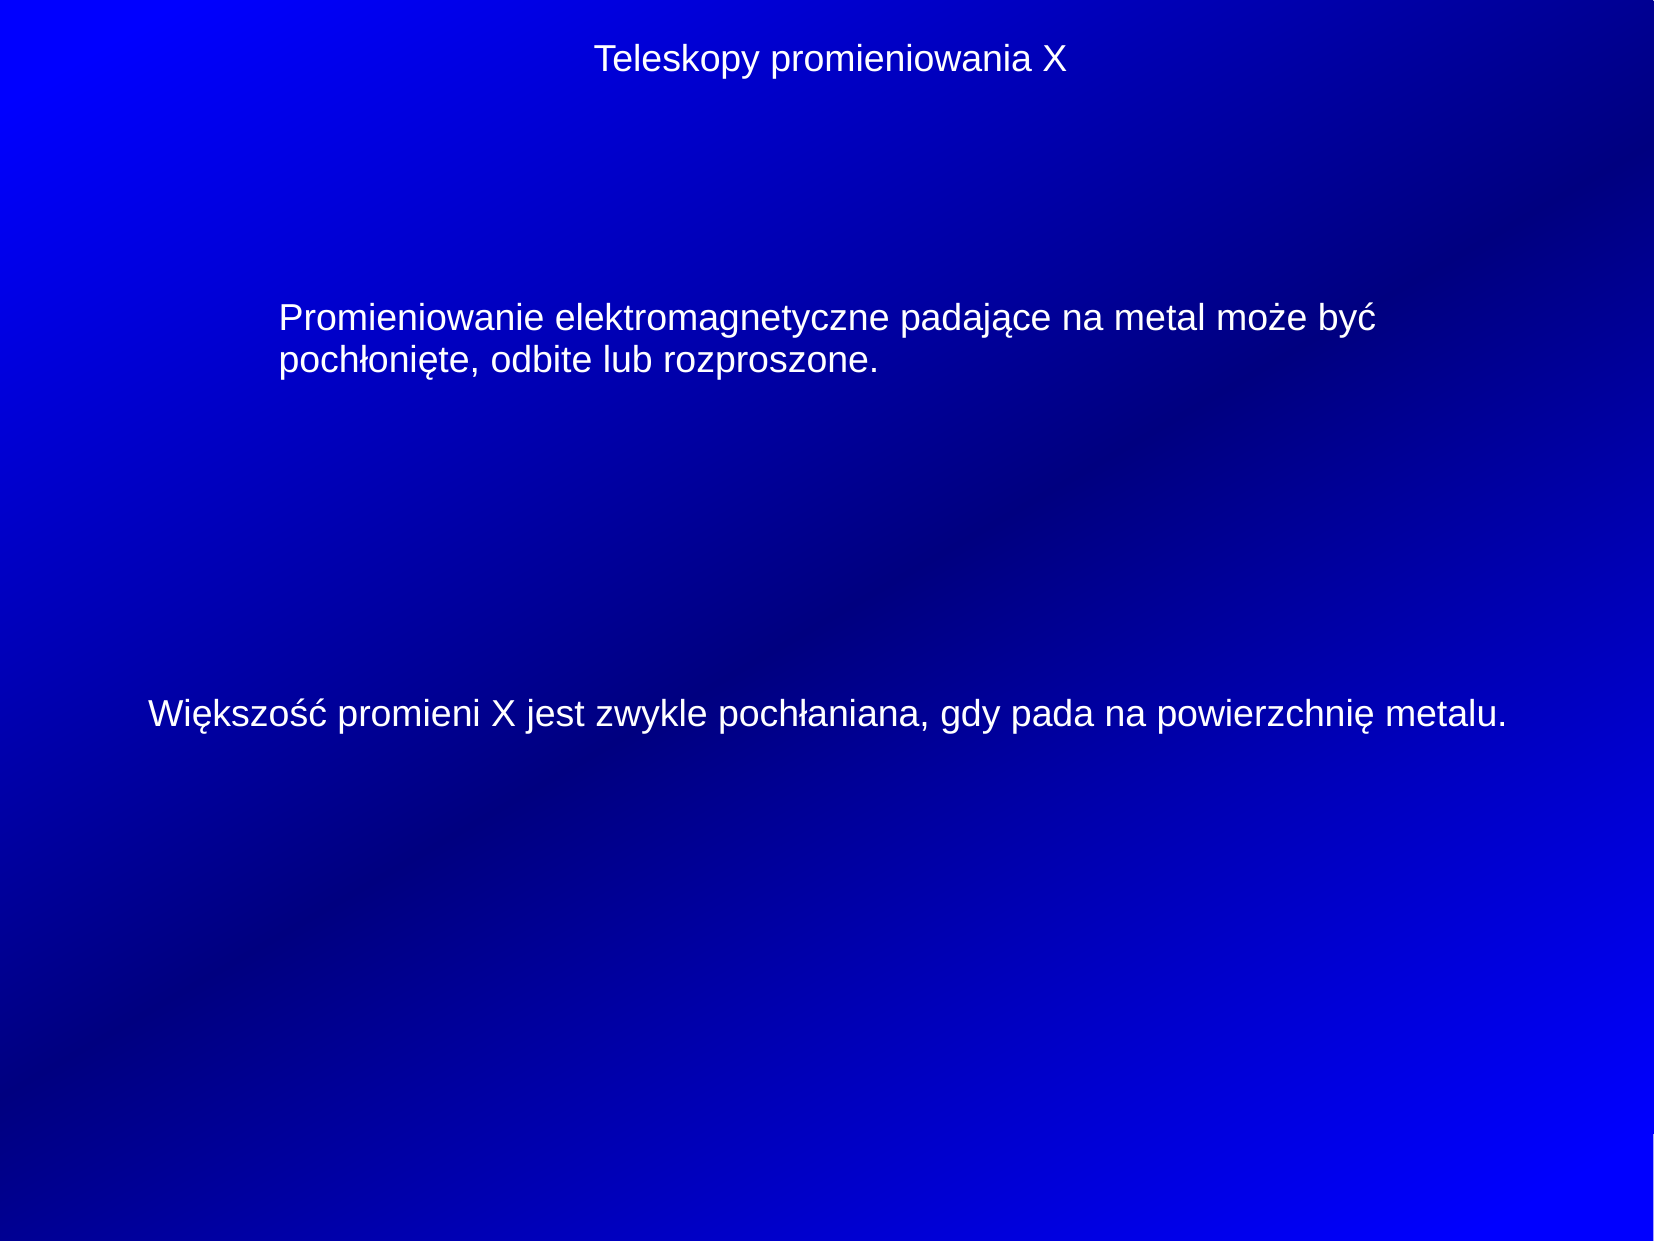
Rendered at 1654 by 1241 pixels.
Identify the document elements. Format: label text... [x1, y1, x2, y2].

text_box Teleskopy promieniowania X [578, 29, 1083, 87]
text_box Promieniowanie elektromagnetyczne padające na metal może być pochłonięte, odbite lub rozproszone. [263, 289, 1392, 389]
text_box Większość promieni X jest zwykle pochłaniana, gdy pada na powierzchnię metalu. [133, 685, 1523, 742]
